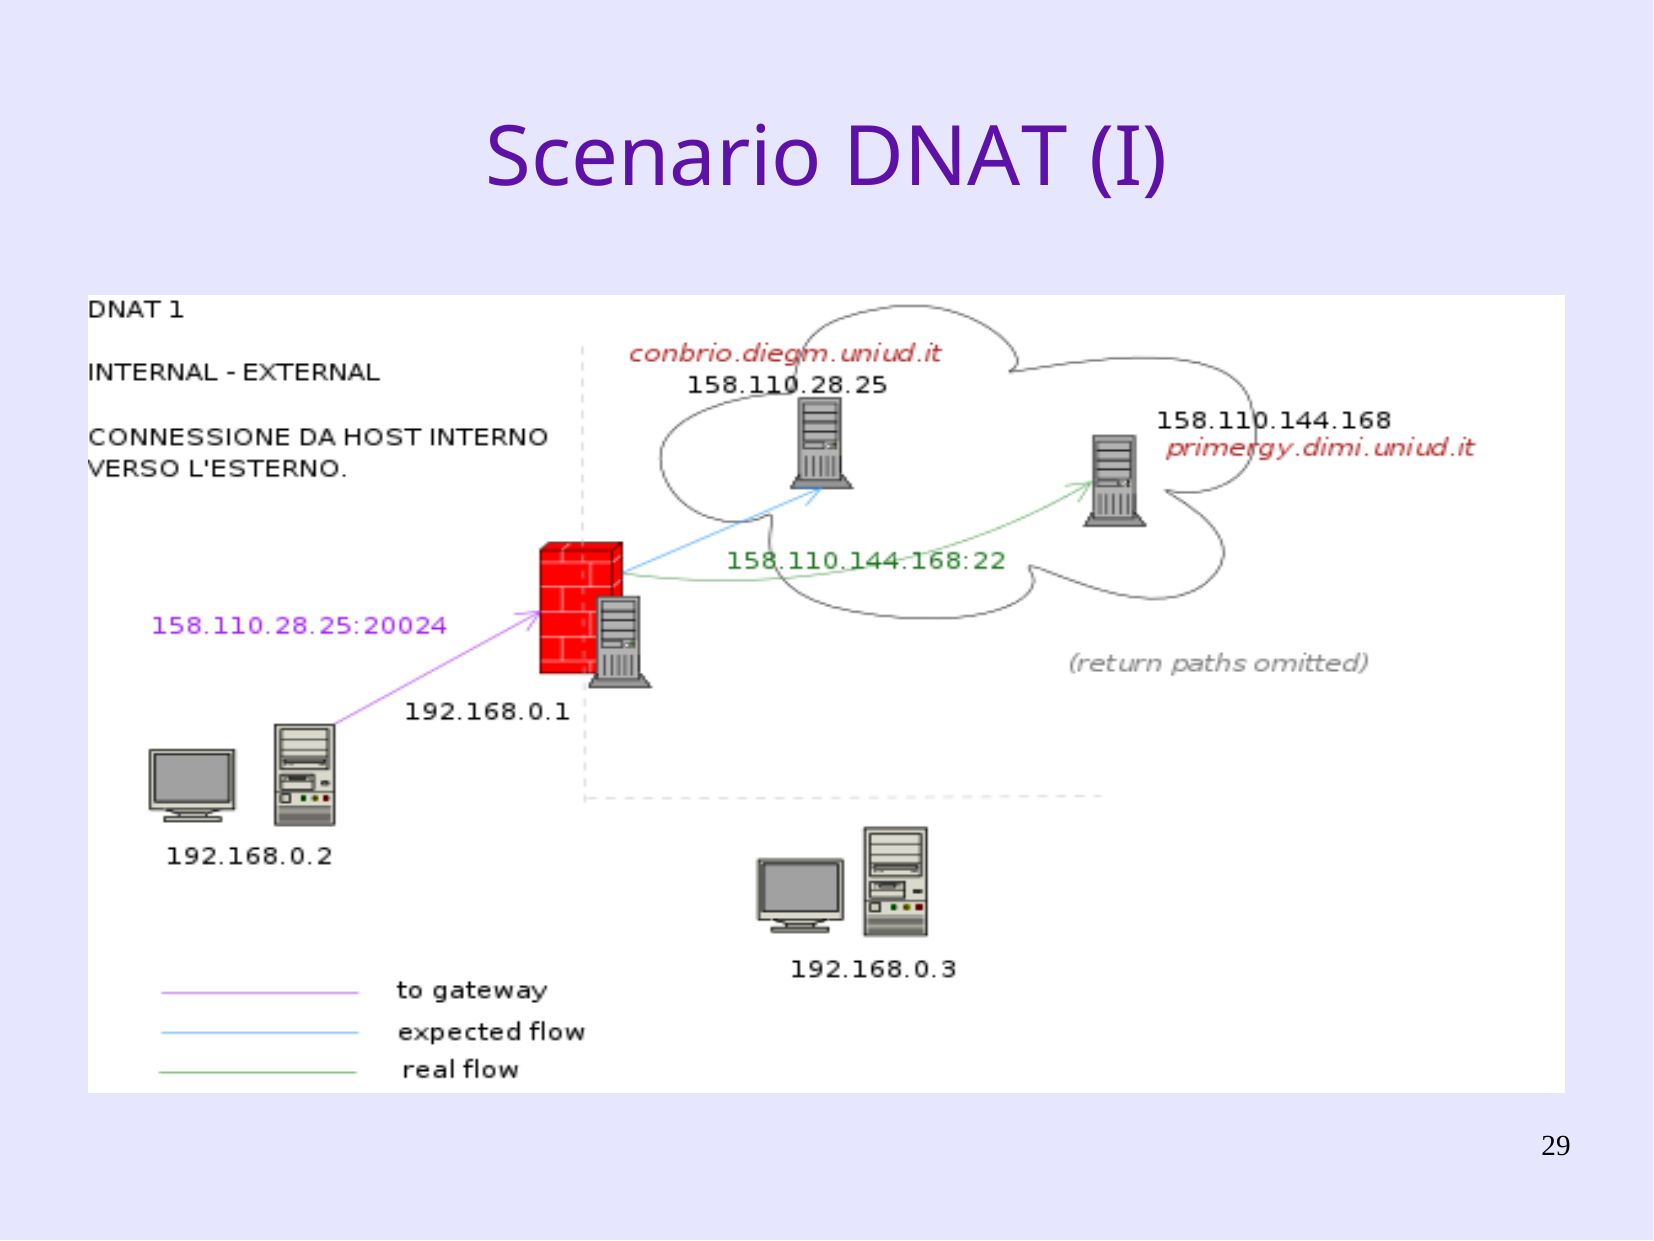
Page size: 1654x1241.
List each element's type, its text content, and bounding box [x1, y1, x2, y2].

title Scenario DNAT (I) [82, 49, 1571, 257]
picture [88, 295, 1565, 1093]
